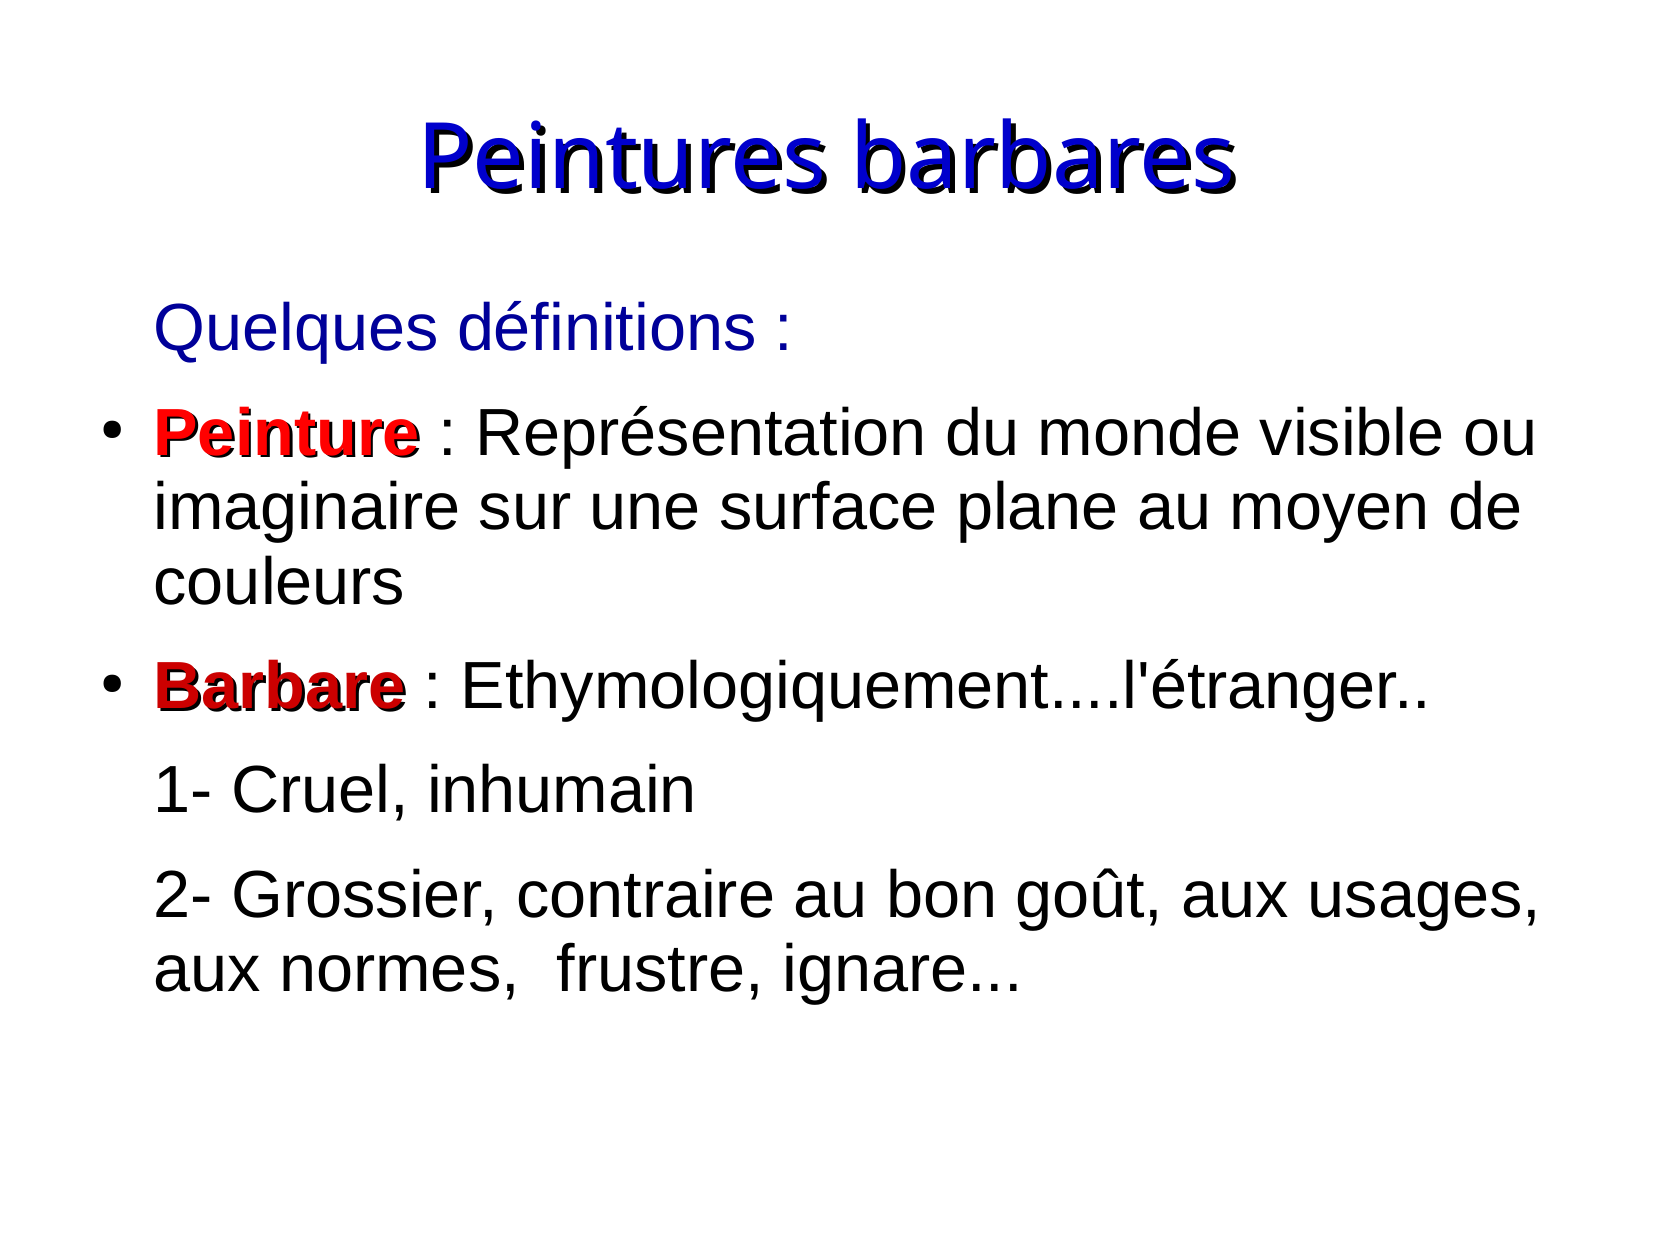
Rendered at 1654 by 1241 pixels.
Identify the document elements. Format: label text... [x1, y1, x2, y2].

title Peintures barbares [82, 49, 1571, 257]
list Quelques définitions : Peinture : Représentation du monde visible ou imaginaire sur une surface plane au moyen de couleurs Barbare : Ethymologiquement....l'étranger.. 1- Cruel, inhumain 2- Grossier, contraire au bon goût, aux usages, aux normes, frustre, ignare... [82, 290, 1571, 1109]
